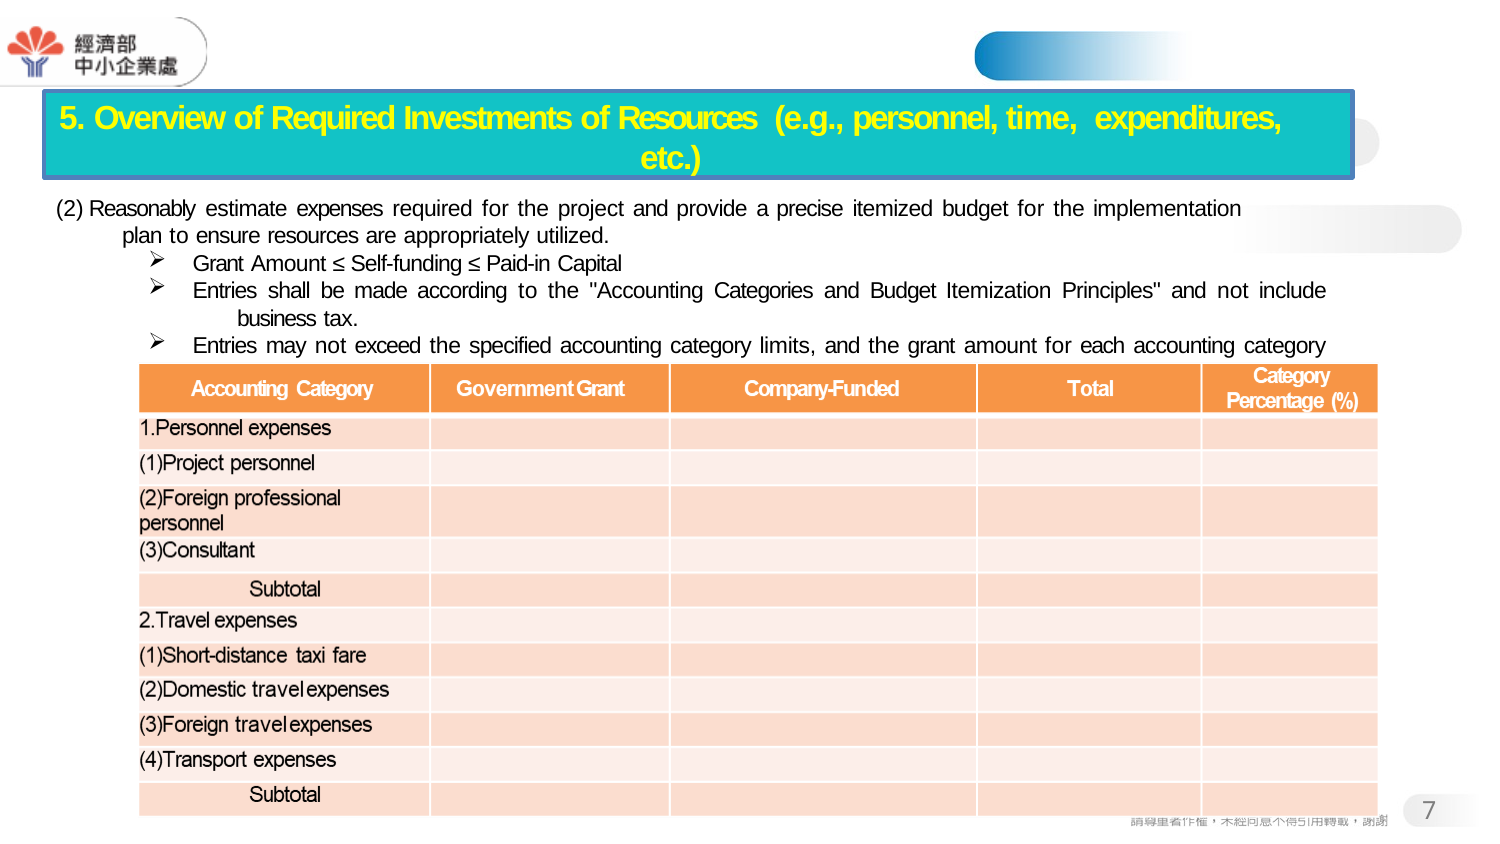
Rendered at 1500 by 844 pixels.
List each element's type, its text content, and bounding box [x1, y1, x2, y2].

text_box 7 [1417, 790, 1454, 828]
text_box Reasonably estimate expenses required for the project and provide a precise itemized budget for the implementation plan to ensure resources are appropriately utilized. Grant Amount ≤ Self-funding ≤ Paid-in Capital Entries shall be made according to the "Accounting Categories and Budget Itemization Principles" and not include business tax. Entries may not exceed the specified accounting category limits, and the grant amount for each accounting category must be proportional to the self-funding amount. [55, 191, 1327, 360]
title 5. Overview of Required Investments of Resources (e.g., personnel, time, expenditures, etc.) [44, 91, 1353, 178]
picture [138, 355, 1379, 820]
